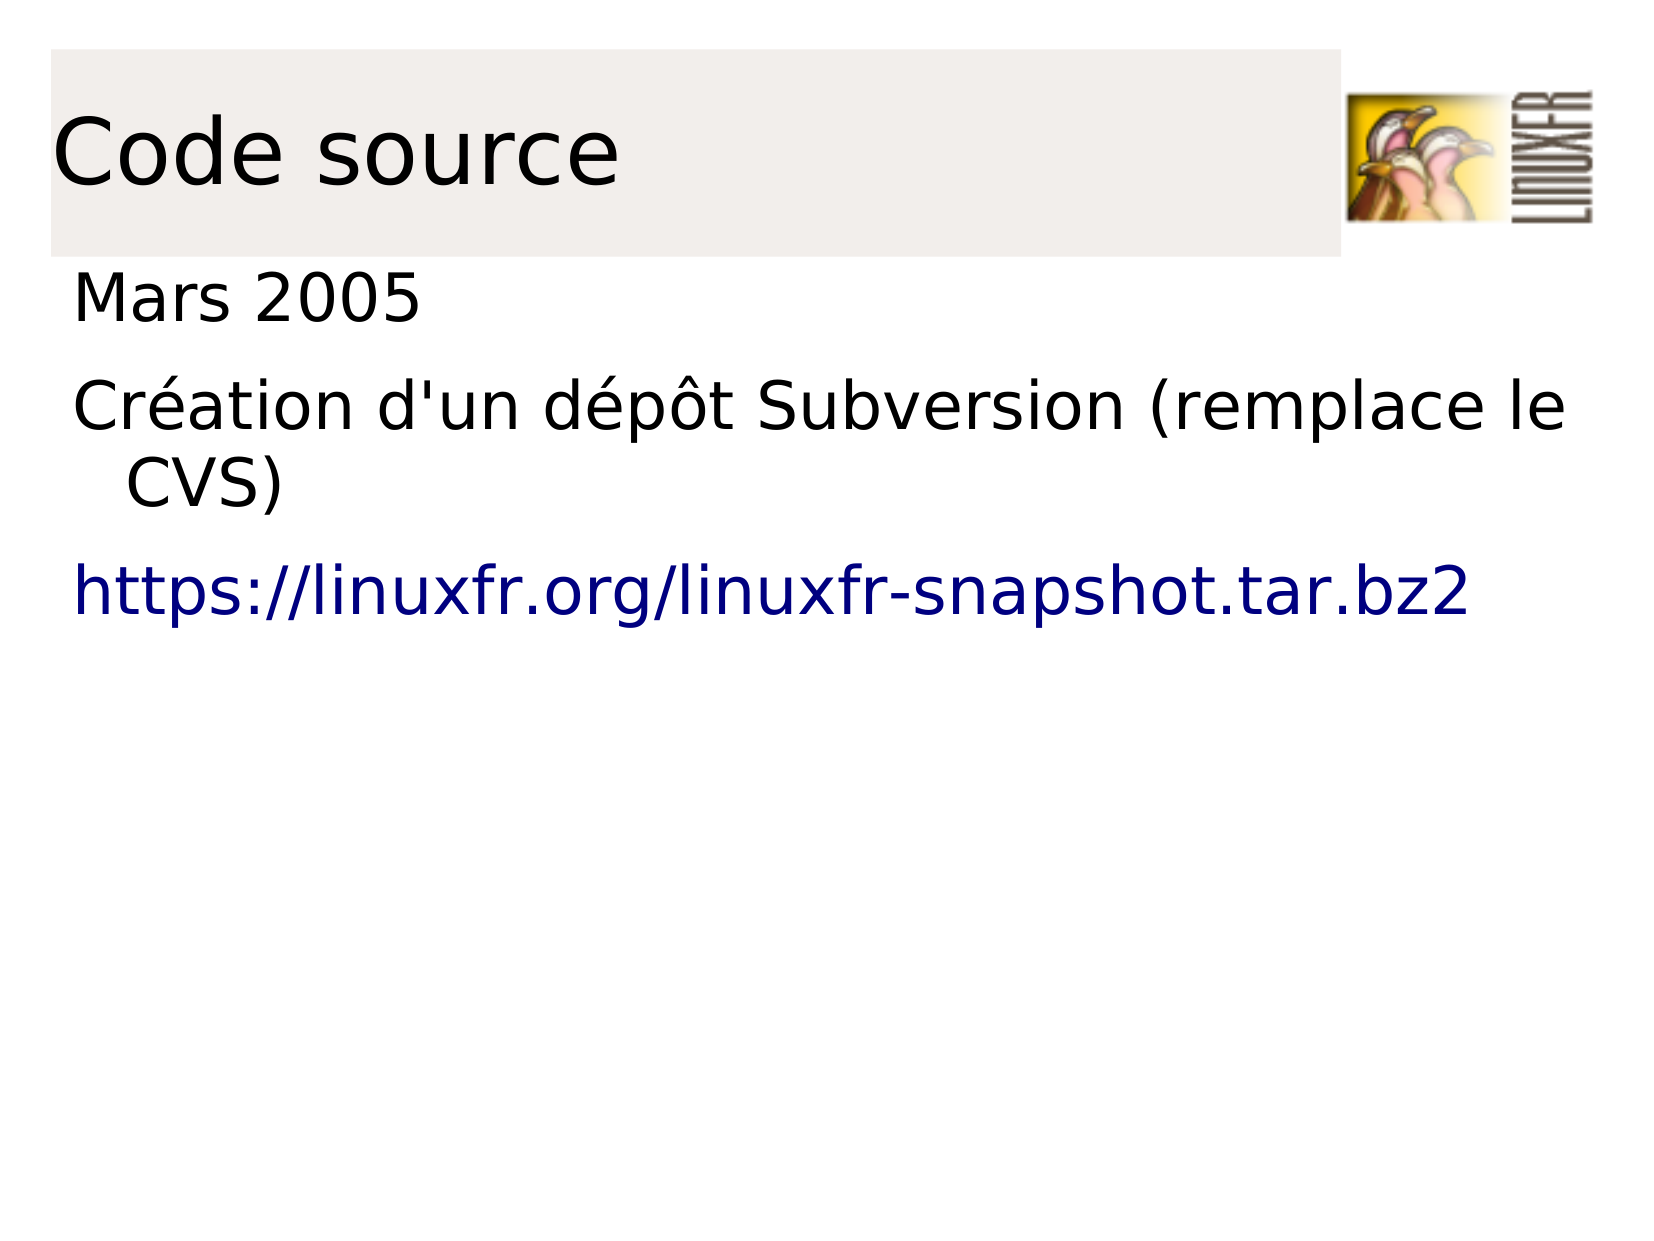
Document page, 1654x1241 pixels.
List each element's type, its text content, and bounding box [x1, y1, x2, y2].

list Mars 2005 Création d'un dépôt Subversion (remplace le CVS) https://linuxfr.org/linuxfr-snapshot.tar.bz2 [54, 259, 1628, 1103]
title Code source [51, 49, 1342, 257]
picture [1342, 88, 1601, 229]
